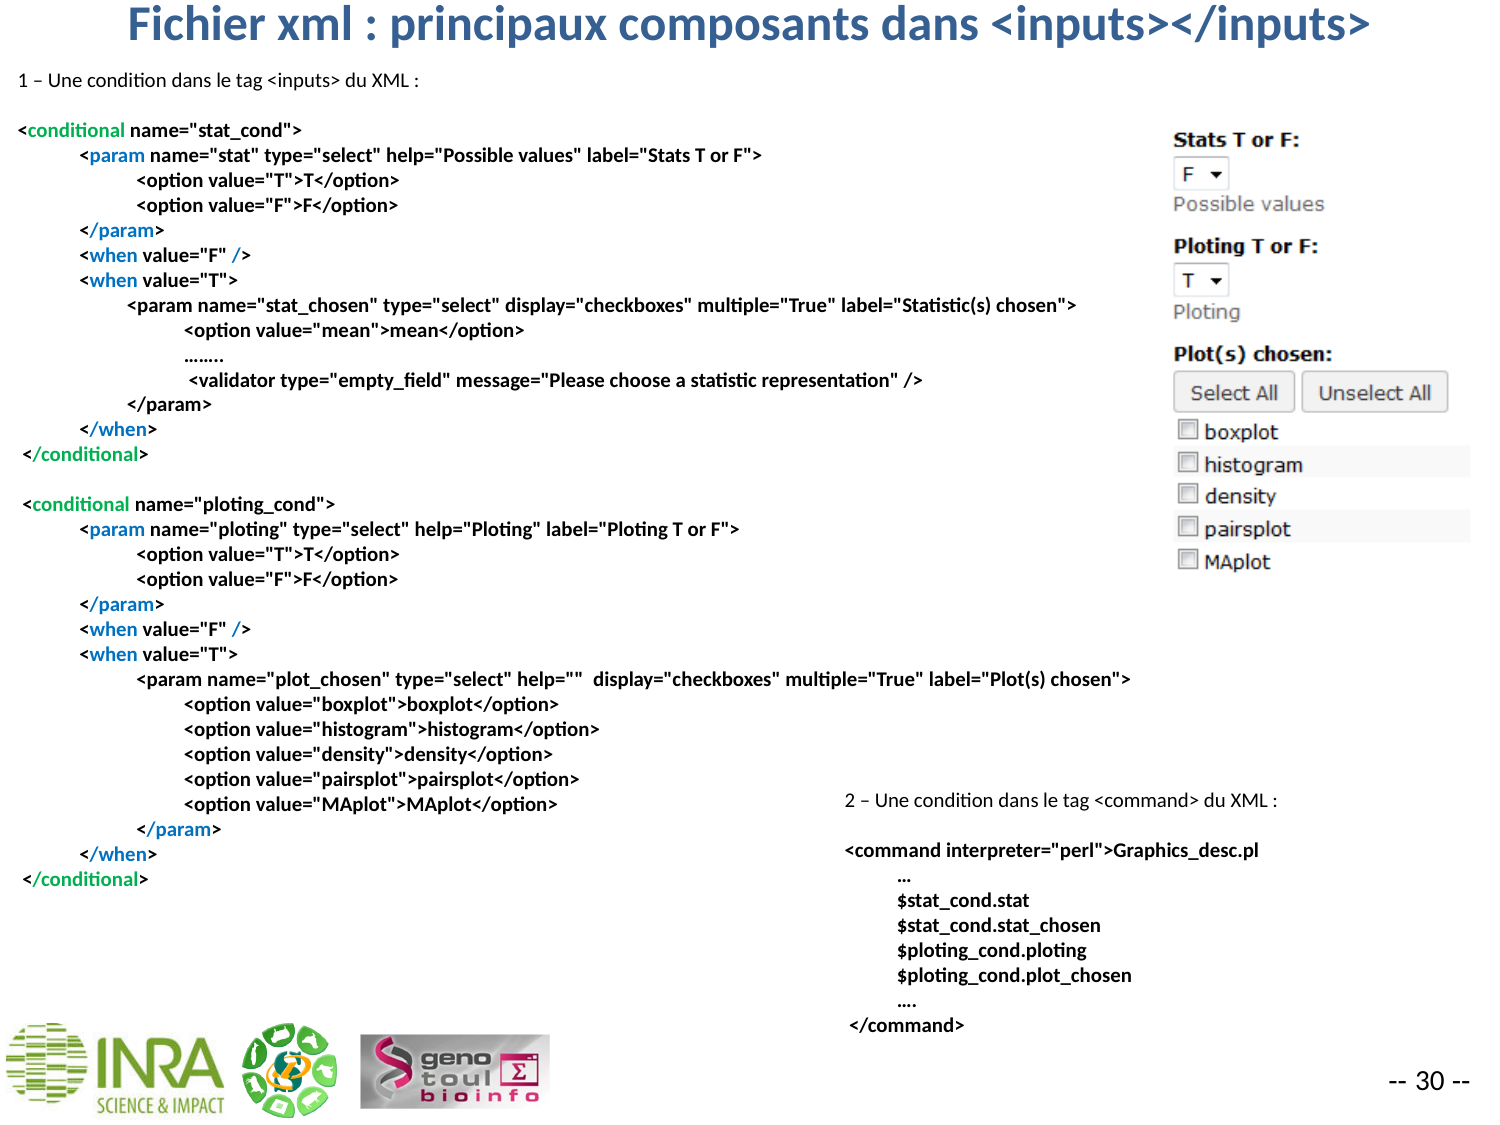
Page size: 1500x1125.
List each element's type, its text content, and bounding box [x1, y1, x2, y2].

picture [1163, 113, 1471, 587]
text_box 2 – Une condition dans le tag <command> du XML : <command interpreter="perl">Graphics_desc.pl … $stat_cond.stat $stat_cond.stat_chosen $ploting_cond.ploting $ploting_cond.plot_chosen …. </command> [844, 786, 1353, 1083]
text_box 1 – Une condition dans le tag <inputs> du XML : <conditional name="stat_cond"> <param name="stat" type="select" help="Possible values" label="Stats T or F"> <option value="T">T</option> <option value="F">F</option> </param> <when value="F" /> <when value="T"> <param name="stat_chosen" type="select" display="checkboxes" multiple="True" label="Statistic(s) chosen"> <option value="mean">mean</option> …….. <validator type="empty_field" message="Please choose a statistic representation" /> </param> </when> </conditional> <conditional name="ploting_cond"> <param name="ploting" type="select" help="Ploting" label="Ploting T or F"> <option value="T">T</option> <option value="F">F</option> </param> <when value="F" /> <when value="T"> <param name="plot_chosen" type="select" help="" display="checkboxes" multiple="True" label="Plot(s) chosen"> <option value="boxplot">boxplot</option> <option value="histogram">histogram</option> <option value="density">density</option> <option value="pairsplot">pairsplot</option> <option value="MAplot">MAplot</option> </param> </when> </conditional> [17, 66, 1459, 1000]
text_box Fichier xml : principaux composants dans <inputs></inputs> [0, 0, 1500, 73]
